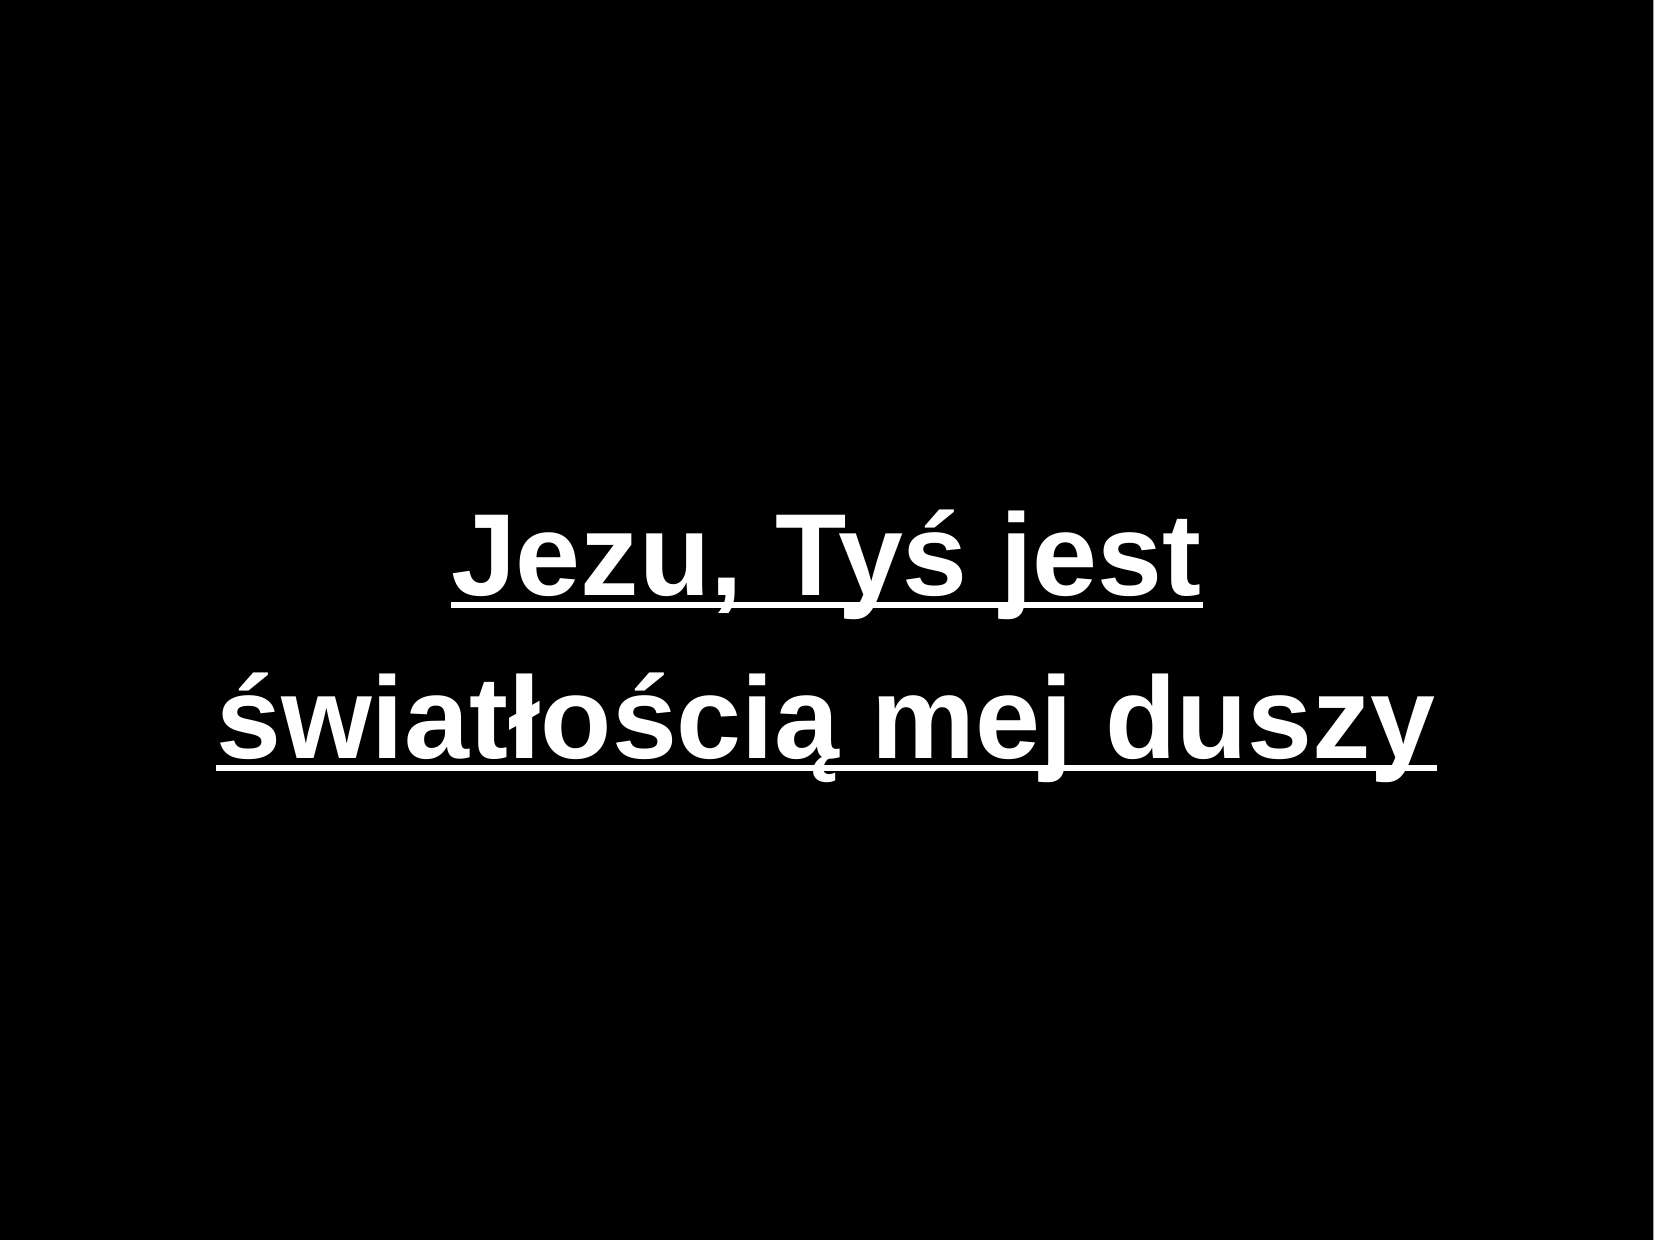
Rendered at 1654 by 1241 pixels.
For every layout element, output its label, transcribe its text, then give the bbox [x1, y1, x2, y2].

subtitle Jezu, Tyś jest światłością mej duszy [0, 0, 1654, 1241]
